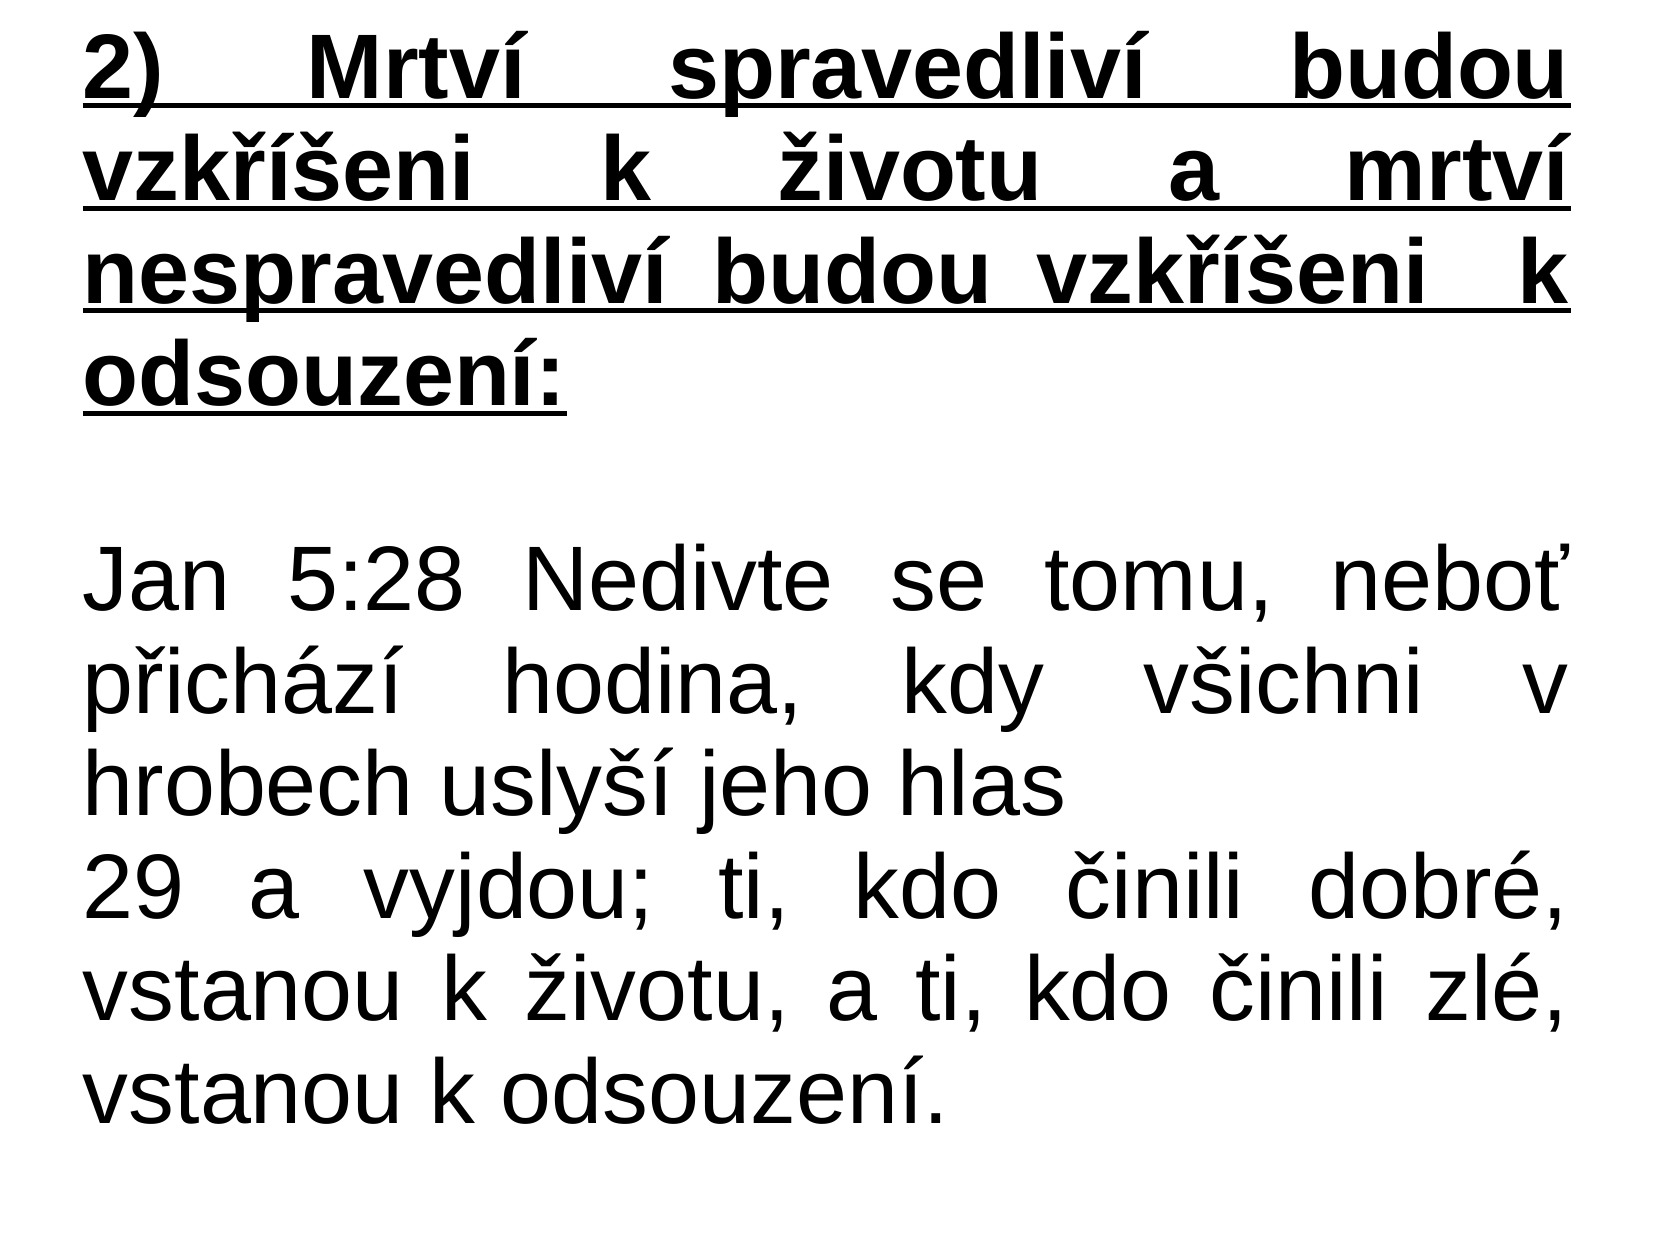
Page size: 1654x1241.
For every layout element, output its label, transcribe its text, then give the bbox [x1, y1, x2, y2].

subtitle 2) Mrtví spravedliví budou vzkříšeni k životu a mrtví nespravedliví budou vzkříšeni k odsouzení: Jan 5:28 Nedivte se tomu, neboť přichází hodina, kdy všichni v hrobech uslyší jeho hlas 29 a vyjdou; ti, kdo činili dobré, vstanou k životu, a ti, kdo činili zlé, vstanou k odsouzení. [82, 15, 1571, 1143]
